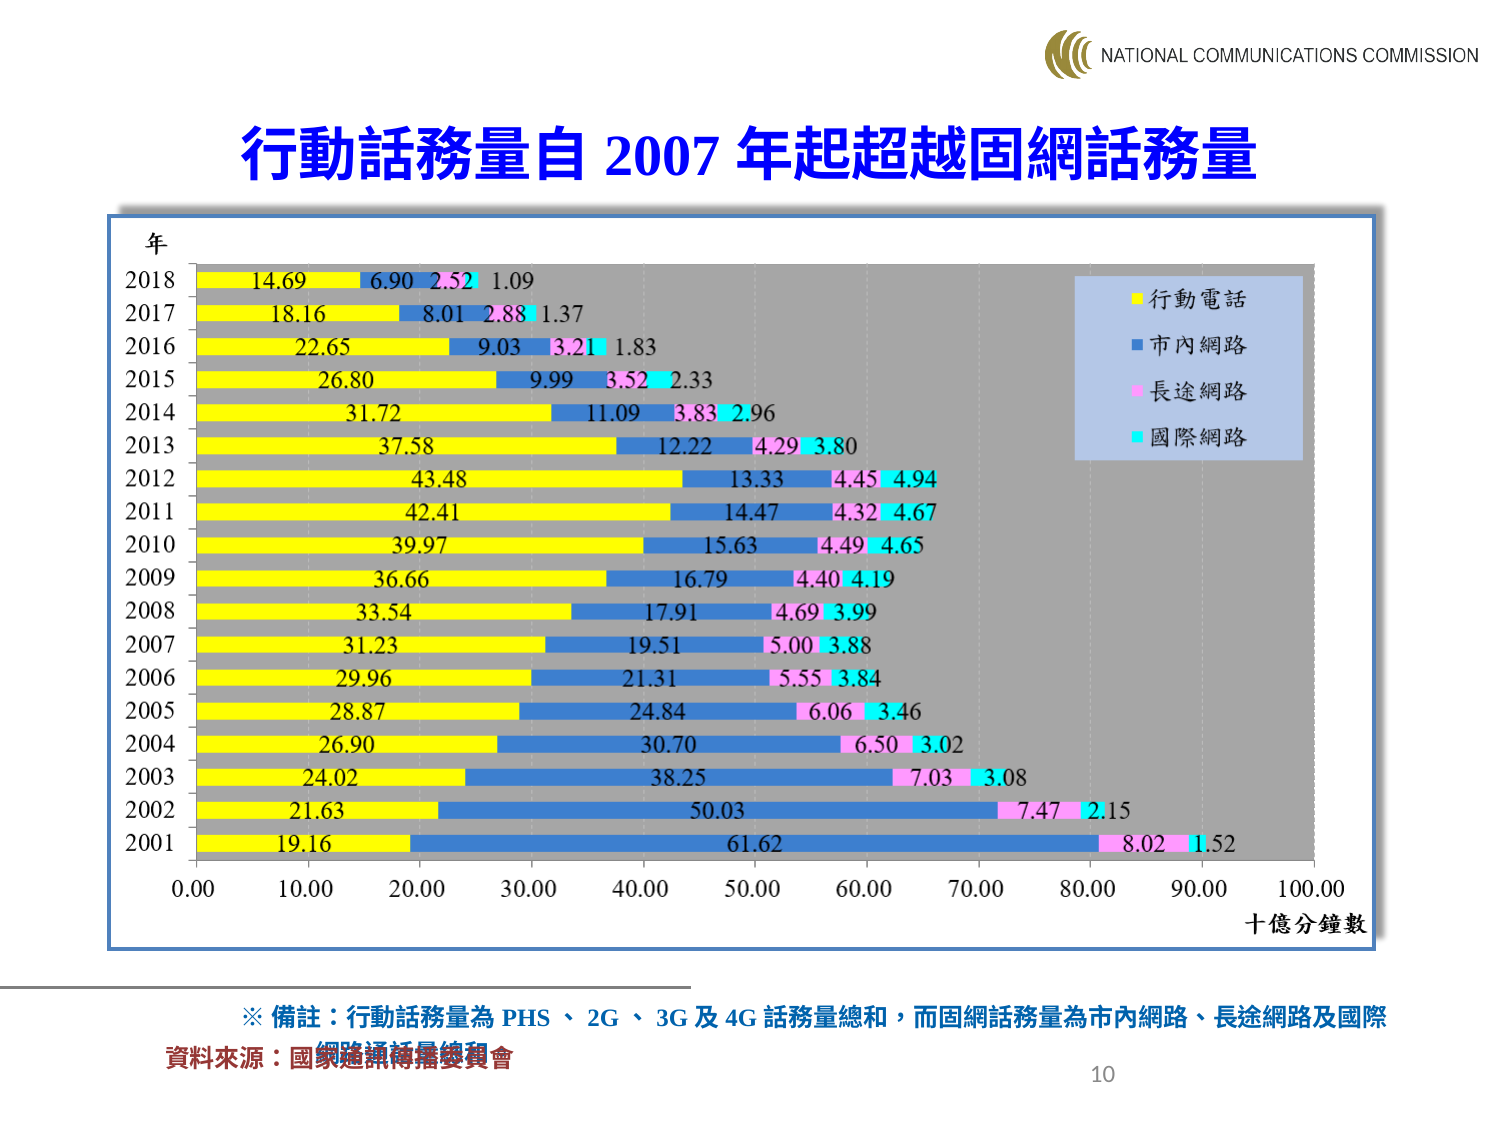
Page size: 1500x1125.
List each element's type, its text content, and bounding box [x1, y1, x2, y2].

text_box ※備註：行動話務量為PHS、2G、3G及4G話務量總和，而固網話務量為市內網路、長途網路及國際網路通話量總和。 [0, 987, 1424, 1040]
picture [1045, 30, 1479, 79]
picture [107, 197, 1393, 951]
text_box [1074, 1042, 1426, 1103]
text_box 資料來源：國家通訊傳播委員會 [0, 1035, 703, 1081]
text_box 行動話務量自2007年起超越固網話務量 [0, 90, 1500, 216]
